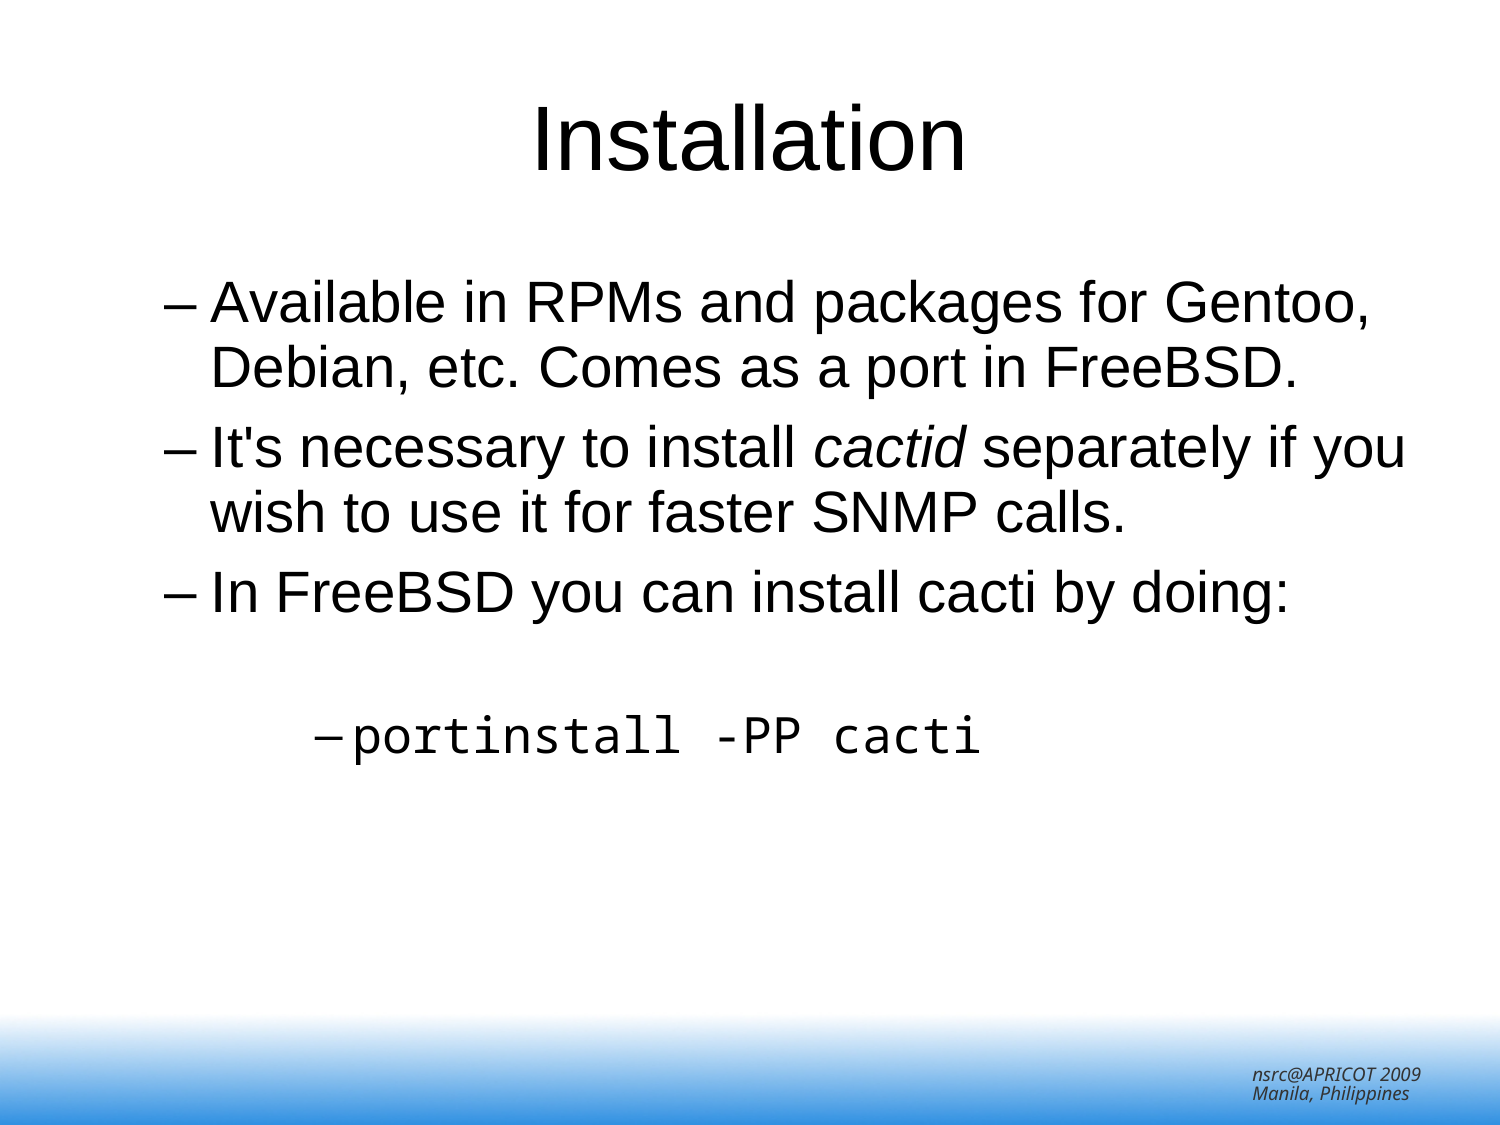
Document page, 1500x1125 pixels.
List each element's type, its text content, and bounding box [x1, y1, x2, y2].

title Installation [75, 45, 1426, 233]
picture [0, 1012, 1500, 1125]
list Available in RPMs and packages for Gentoo, Debian, etc. Comes as a port in FreeBSD. It's necessary to install cactid separately if you wish to use it for faster SNMP calls. In FreeBSD you can install cacti by doing: portinstall -PP cacti [75, 262, 1426, 1006]
